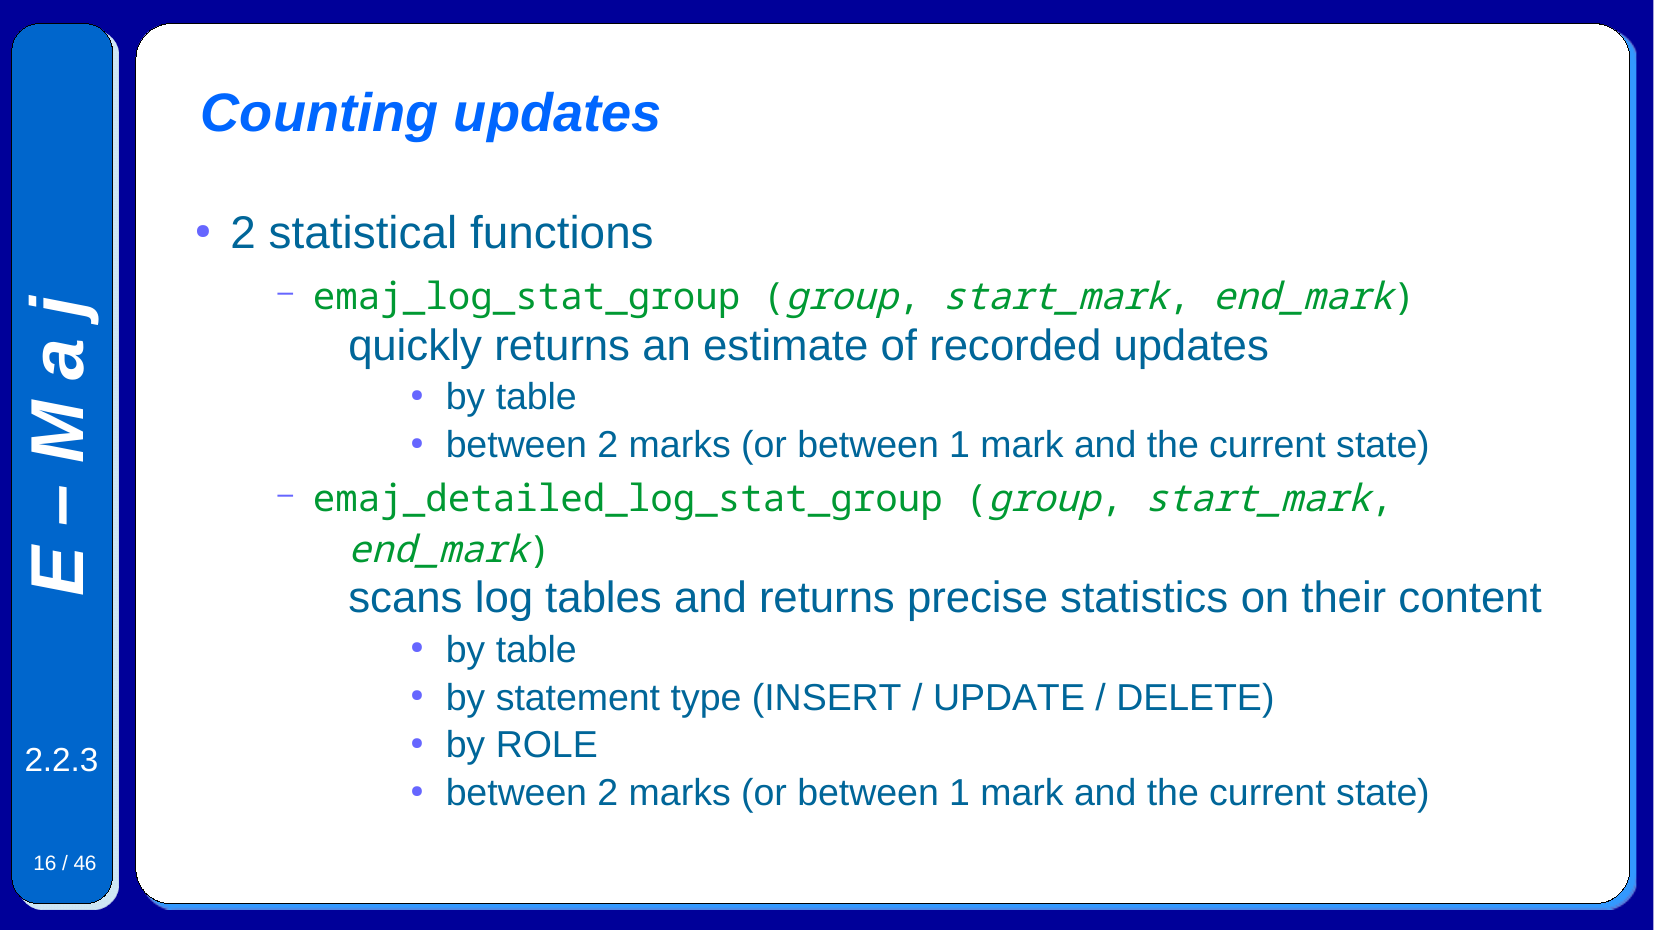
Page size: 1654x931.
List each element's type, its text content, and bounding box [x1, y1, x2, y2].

title Counting updates [200, 34, 1575, 191]
list 2 statistical functions emaj_log_stat_group (group, start_mark, end_mark) quickly returns an estimate of recorded updates by table between 2 marks (or between 1 mark and the current state) emaj_detailed_log_stat_group (group, start_mark, end_mark) scans log tables and returns precise statistics on their content by table by statement type (INSERT / UPDATE / DELETE) by ROLE between 2 marks (or between 1 mark and the current state) [177, 206, 1587, 889]
